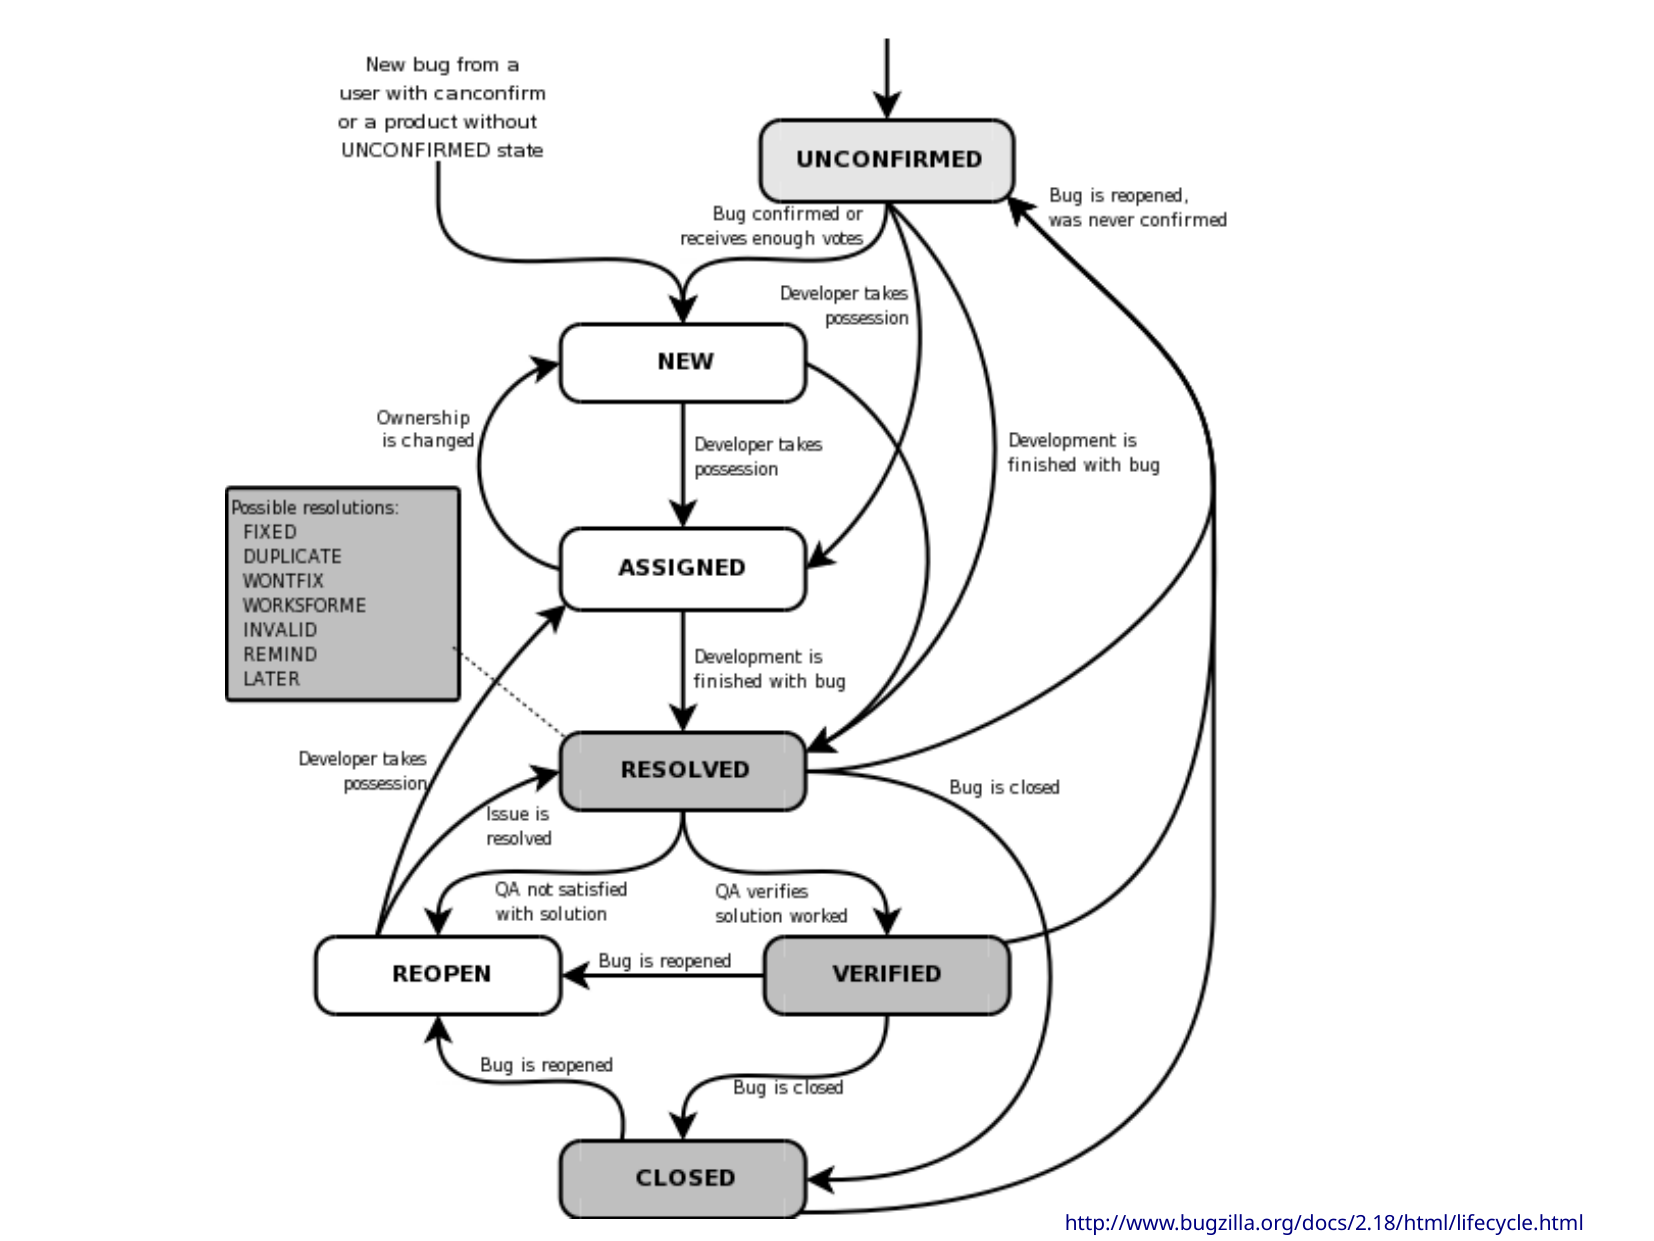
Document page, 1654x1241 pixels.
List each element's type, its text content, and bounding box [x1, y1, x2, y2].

picture [225, 37, 1237, 1219]
text_box http://www.bugzilla.org/docs/2.18/html/lifecycle.html [1050, 1200, 1648, 1241]
